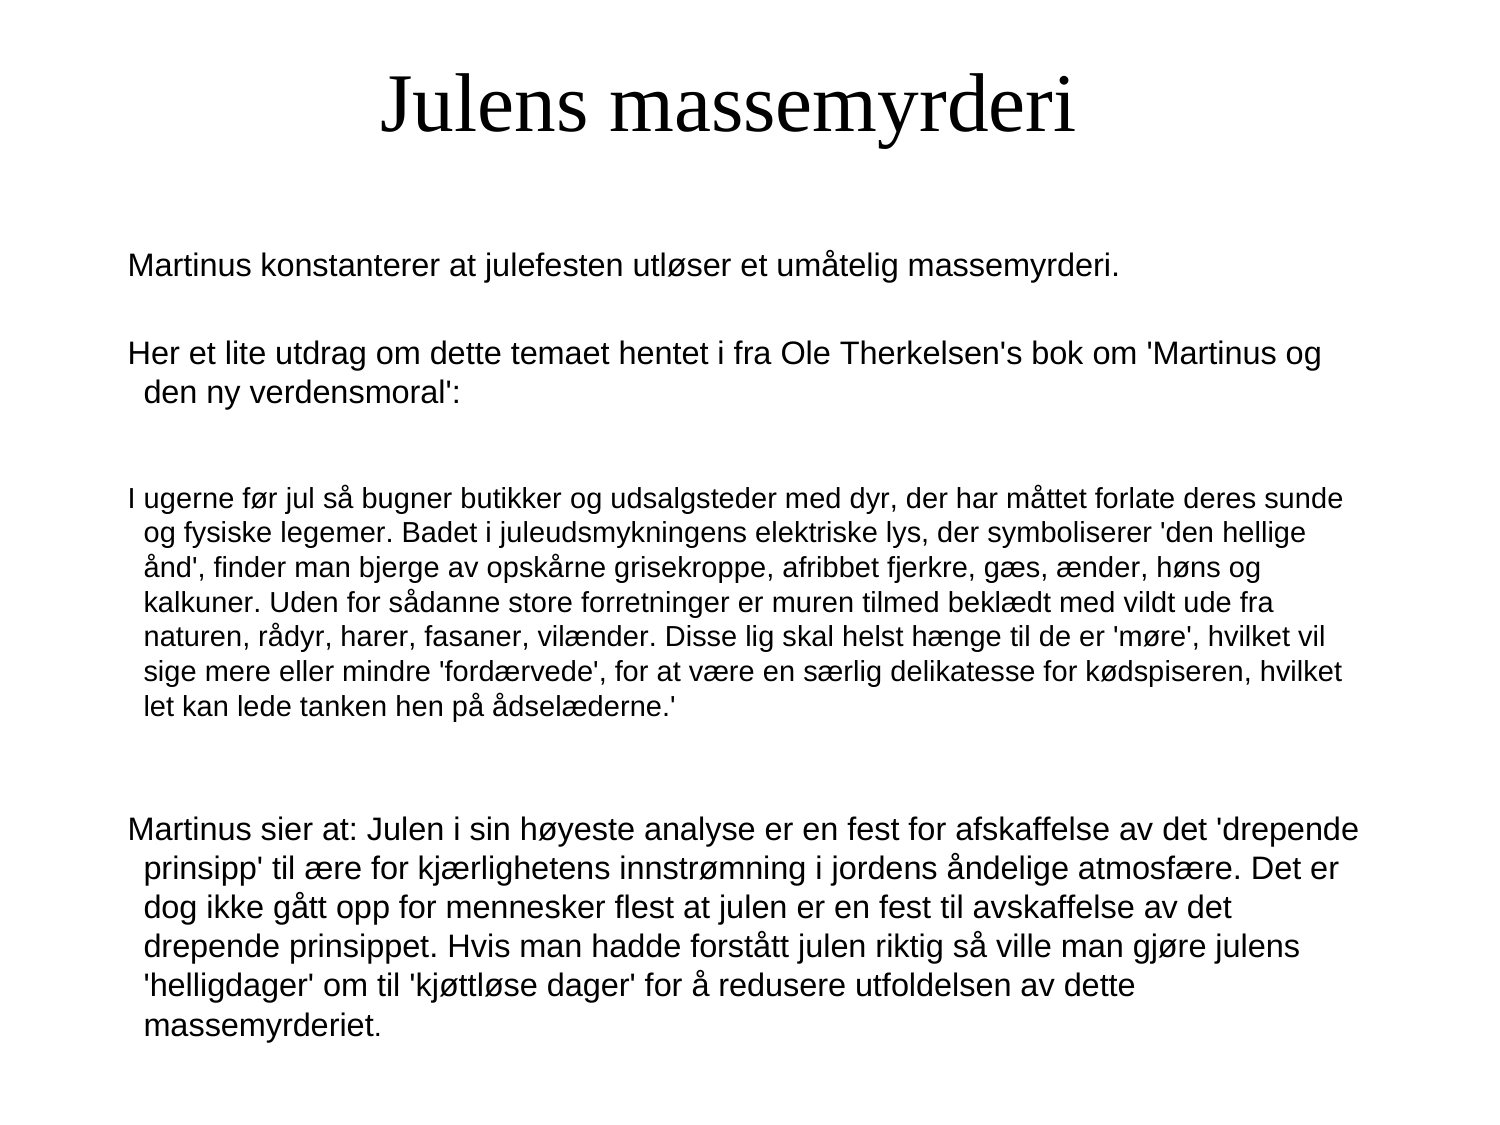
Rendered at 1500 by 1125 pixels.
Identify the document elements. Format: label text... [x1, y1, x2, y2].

list Martinus konstanterer at julefesten utløser et umåtelig massemyrderi. Her et lite utdrag om dette temaet hentet i fra Ole Therkelsen's bok om 'Martinus og den ny verdensmoral': I ugerne før jul så bugner butikker og udsalgsteder med dyr, der har måttet forlate deres sunde og fysiske legemer. Badet i juleudsmykningens elektriske lys, der symboliserer 'den hellige ånd', finder man bjerge av opskårne grisekroppe, afribbet fjerkre, gæs, ænder, høns og kalkuner. Uden for sådanne store forretninger er muren tilmed beklædt med vildt ude fra naturen, rådyr, harer, fasaner, vilænder. Disse lig skal helst hænge til de er 'møre', hvilket vil sige mere eller mindre 'fordærvede', for at være en særlig delikatesse for kødspiseren, hvilket let kan lede tanken hen på ådselæderne.' Martinus sier at: Julen i sin høyeste analyse er en fest for afskaffelse av det 'drepende prinsipp' til ære for kjærlighetens innstrømning i jordens åndelige atmosfære. Det er dog ikke gått opp for mennesker flest at julen er en fest til avskaffelse av det drepende prinsippet. Hvis man hadde forstått julen riktig så ville man gjøre julens 'helligdager' om til 'kjøttløse dager' for å redusere utfoldelsen av dette massemyrderiet. [112, 236, 1383, 1063]
title Julens massemyrderi [93, 6, 1365, 190]
